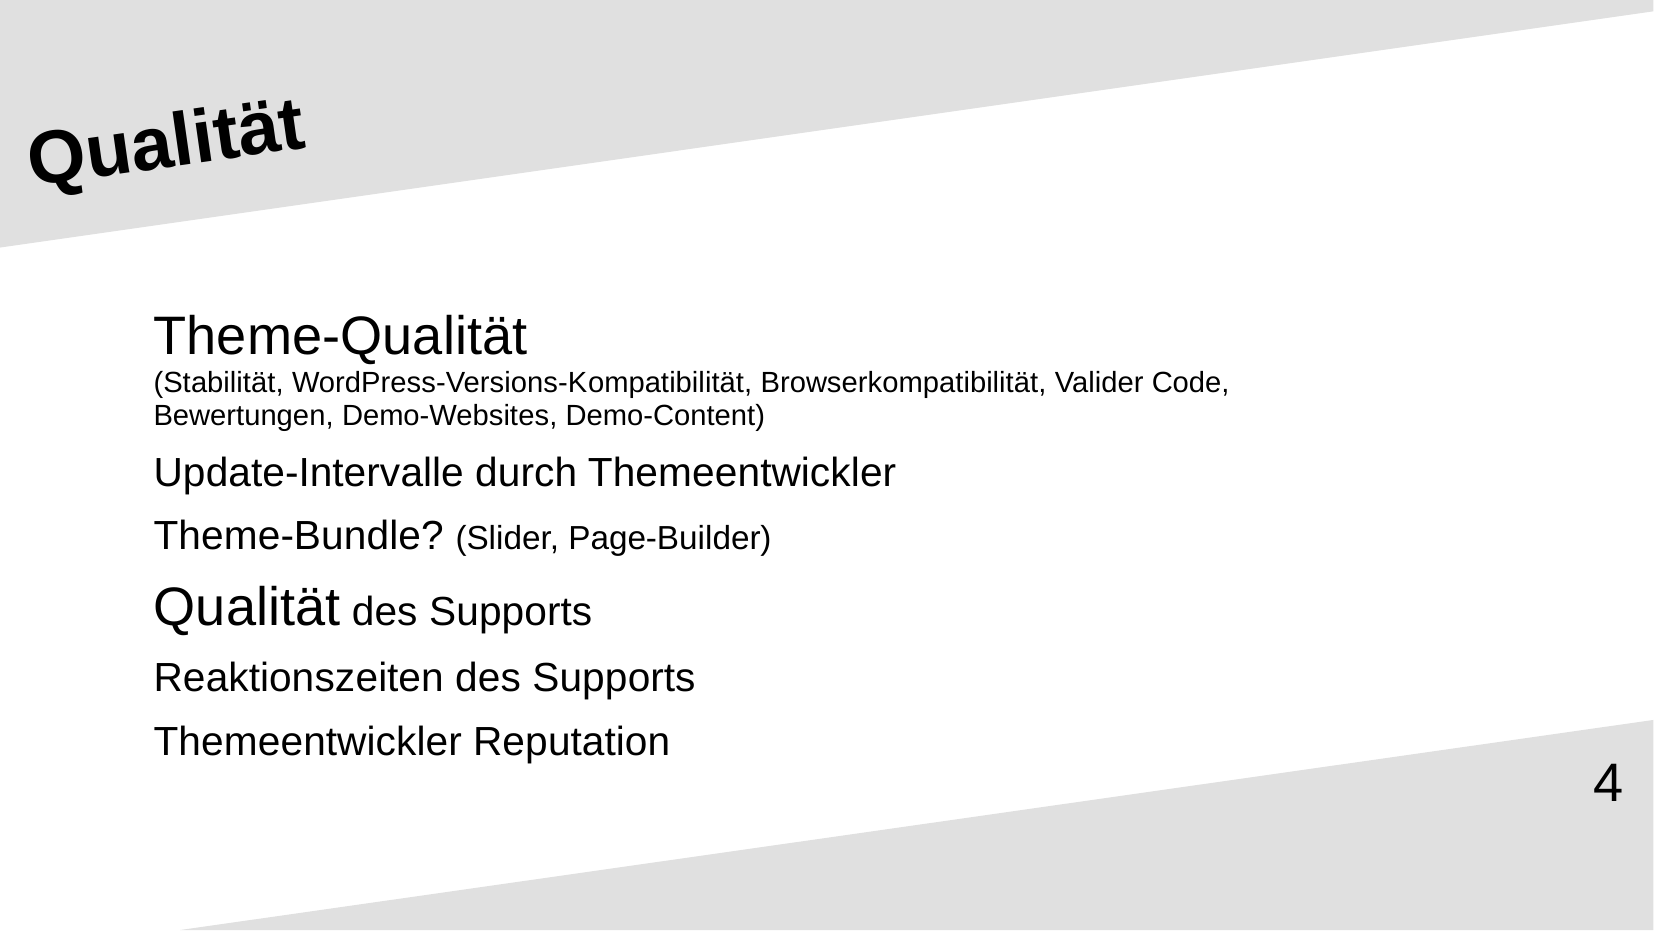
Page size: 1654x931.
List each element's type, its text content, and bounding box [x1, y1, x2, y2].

title Qualität [16, 0, 1501, 239]
list Theme-Qualität (Stabilität, WordPress-Versions-Kompatibilität, Browserkompatibilität, Valider Code, Bewertungen, Demo-Websites, Demo-Content) Update-Intervalle durch Themeentwickler Theme-Bundle? (Slider, Page-Builder) Qualität des Supports Reaktionszeiten des Supports Themeentwickler Reputation [82, 292, 1538, 777]
